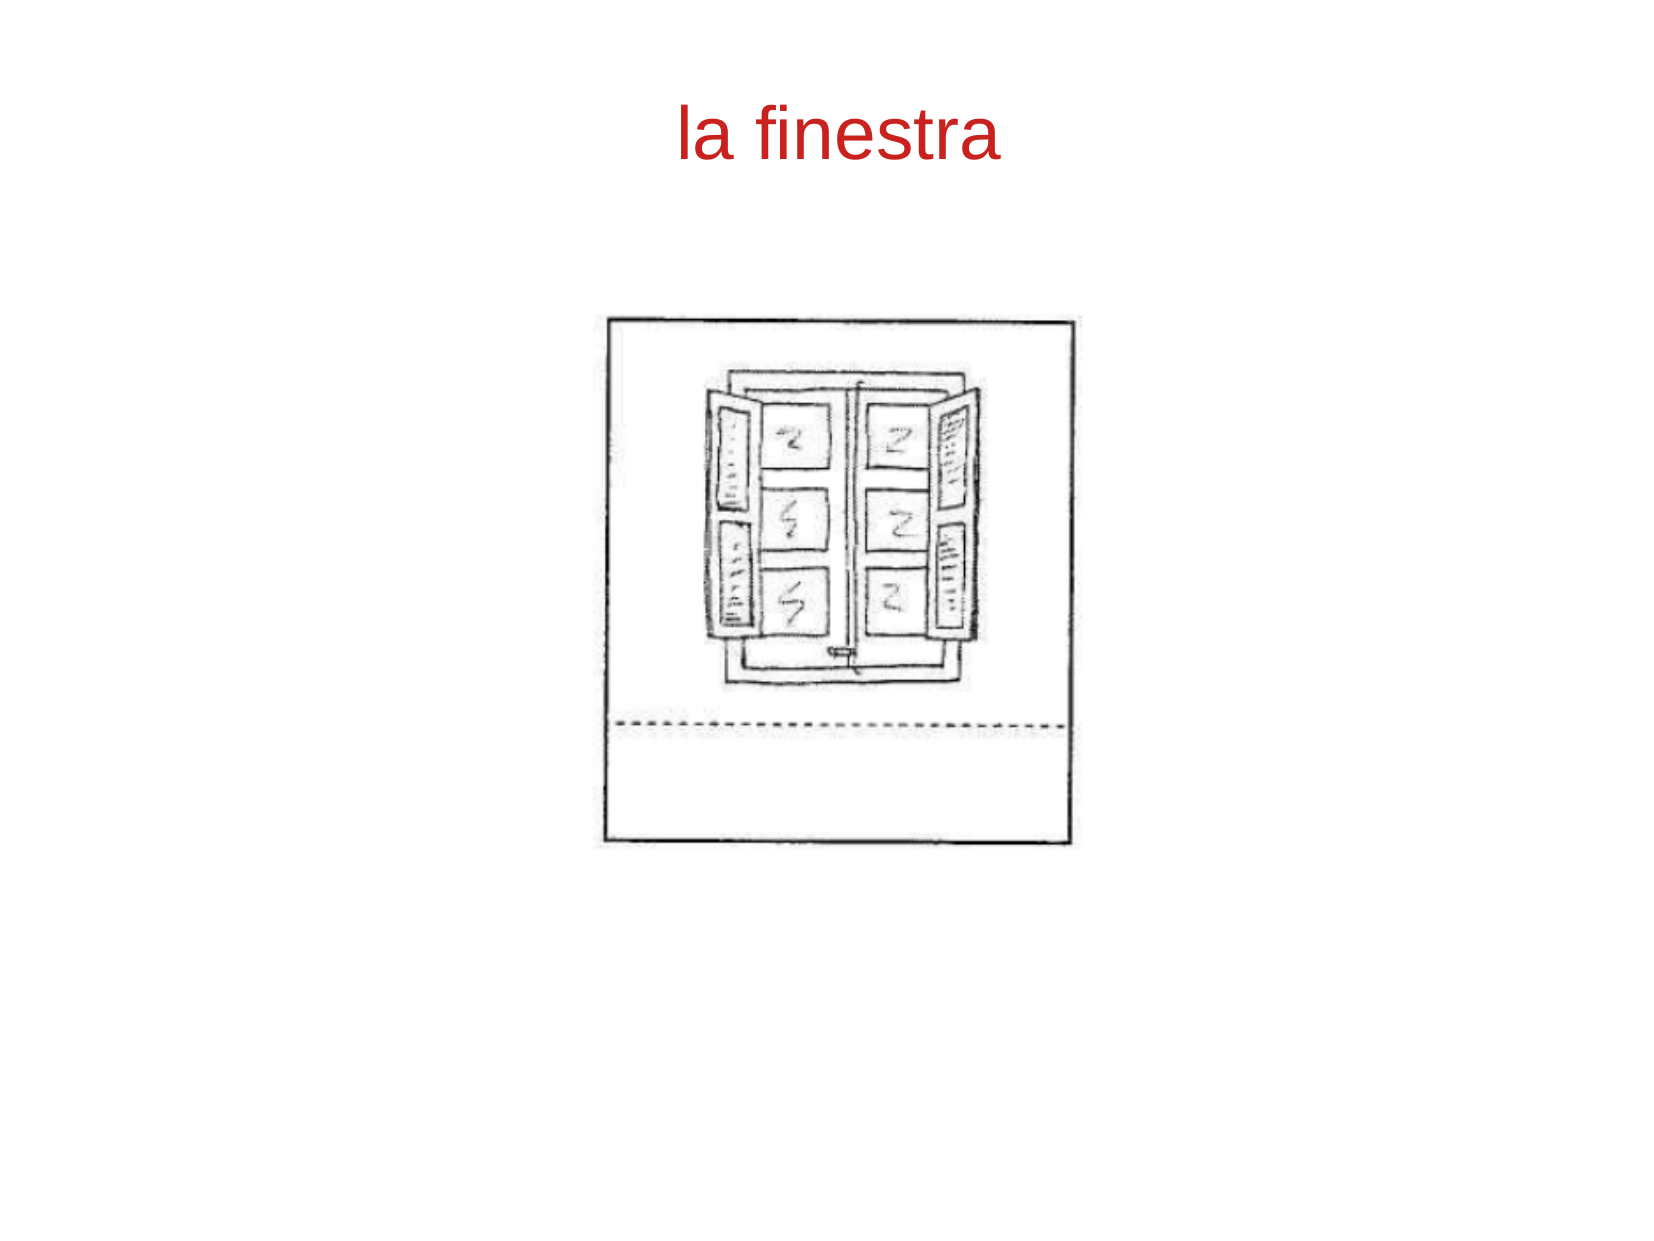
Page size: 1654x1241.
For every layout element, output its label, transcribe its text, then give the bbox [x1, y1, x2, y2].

picture [581, 291, 1094, 873]
text_box la finestra [389, 59, 1288, 201]
